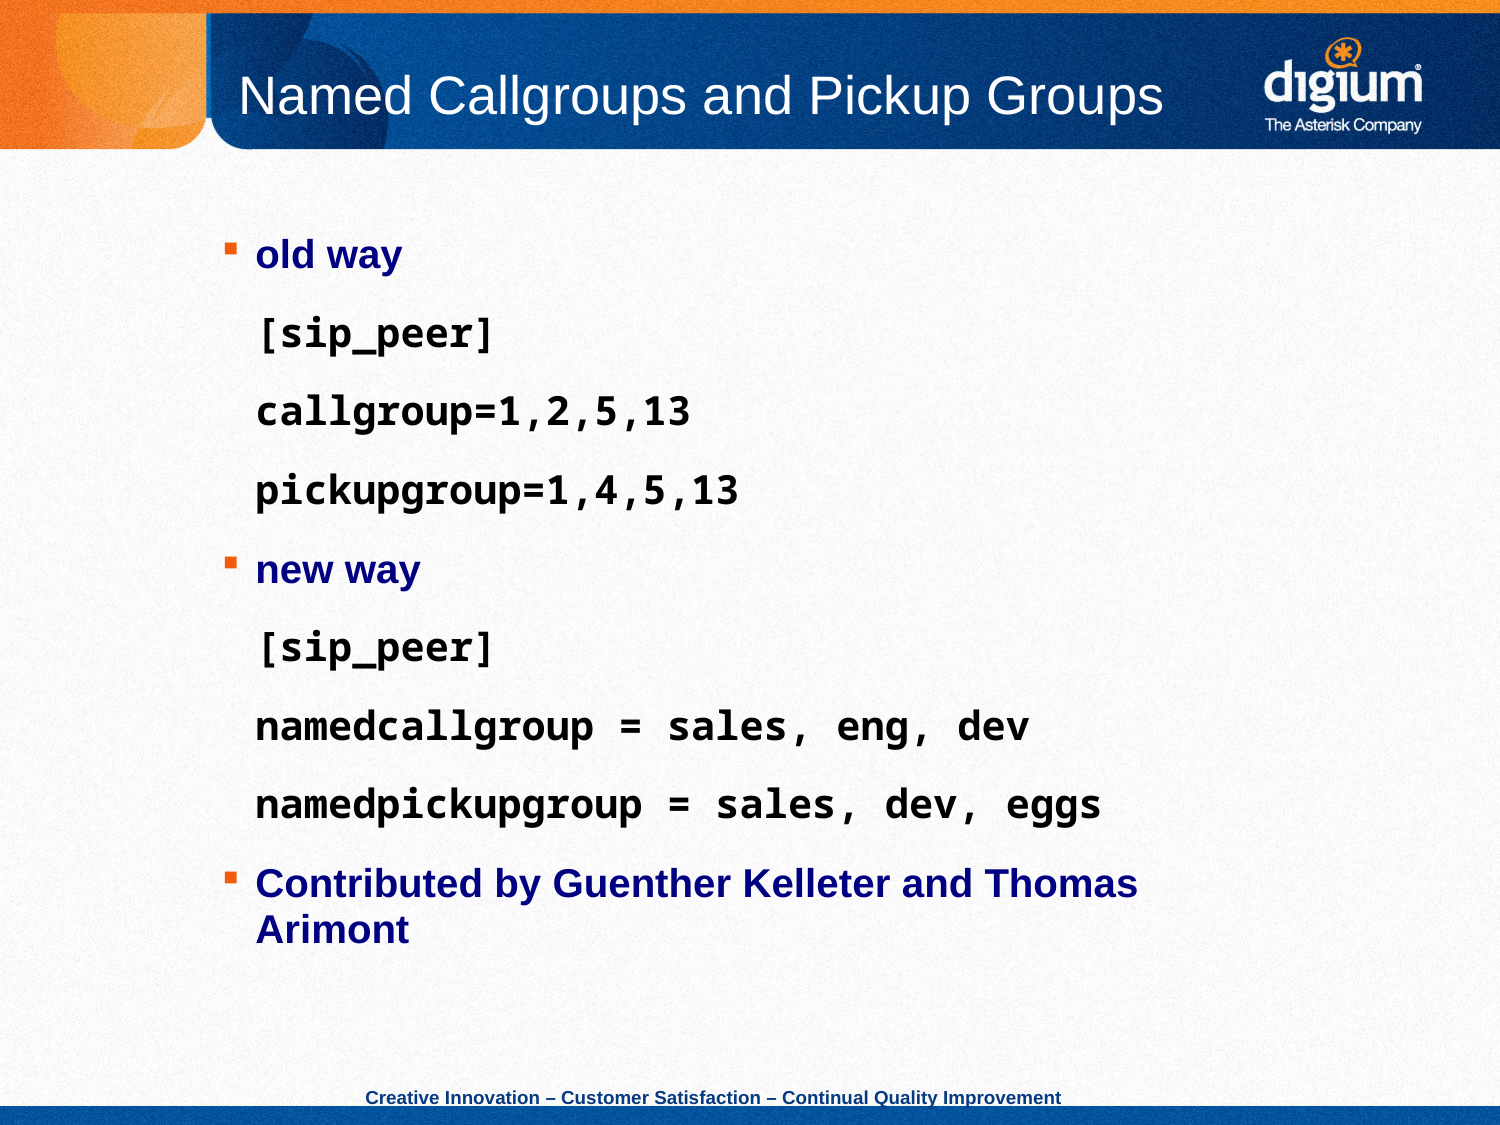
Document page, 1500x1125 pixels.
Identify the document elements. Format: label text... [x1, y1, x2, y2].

title Named Callgroups and Pickup Groups [238, 27, 1243, 127]
picture [0, 0, 1500, 1125]
list old way [sip_peer] callgroup=1,2,5,13 pickupgroup=1,4,5,13 new way [sip_peer] namedcallgroup = sales, eng, dev namedpickupgroup = sales, dev, eggs Contributed by Guenther Kelleter and Thomas Arimont [206, 224, 1301, 967]
